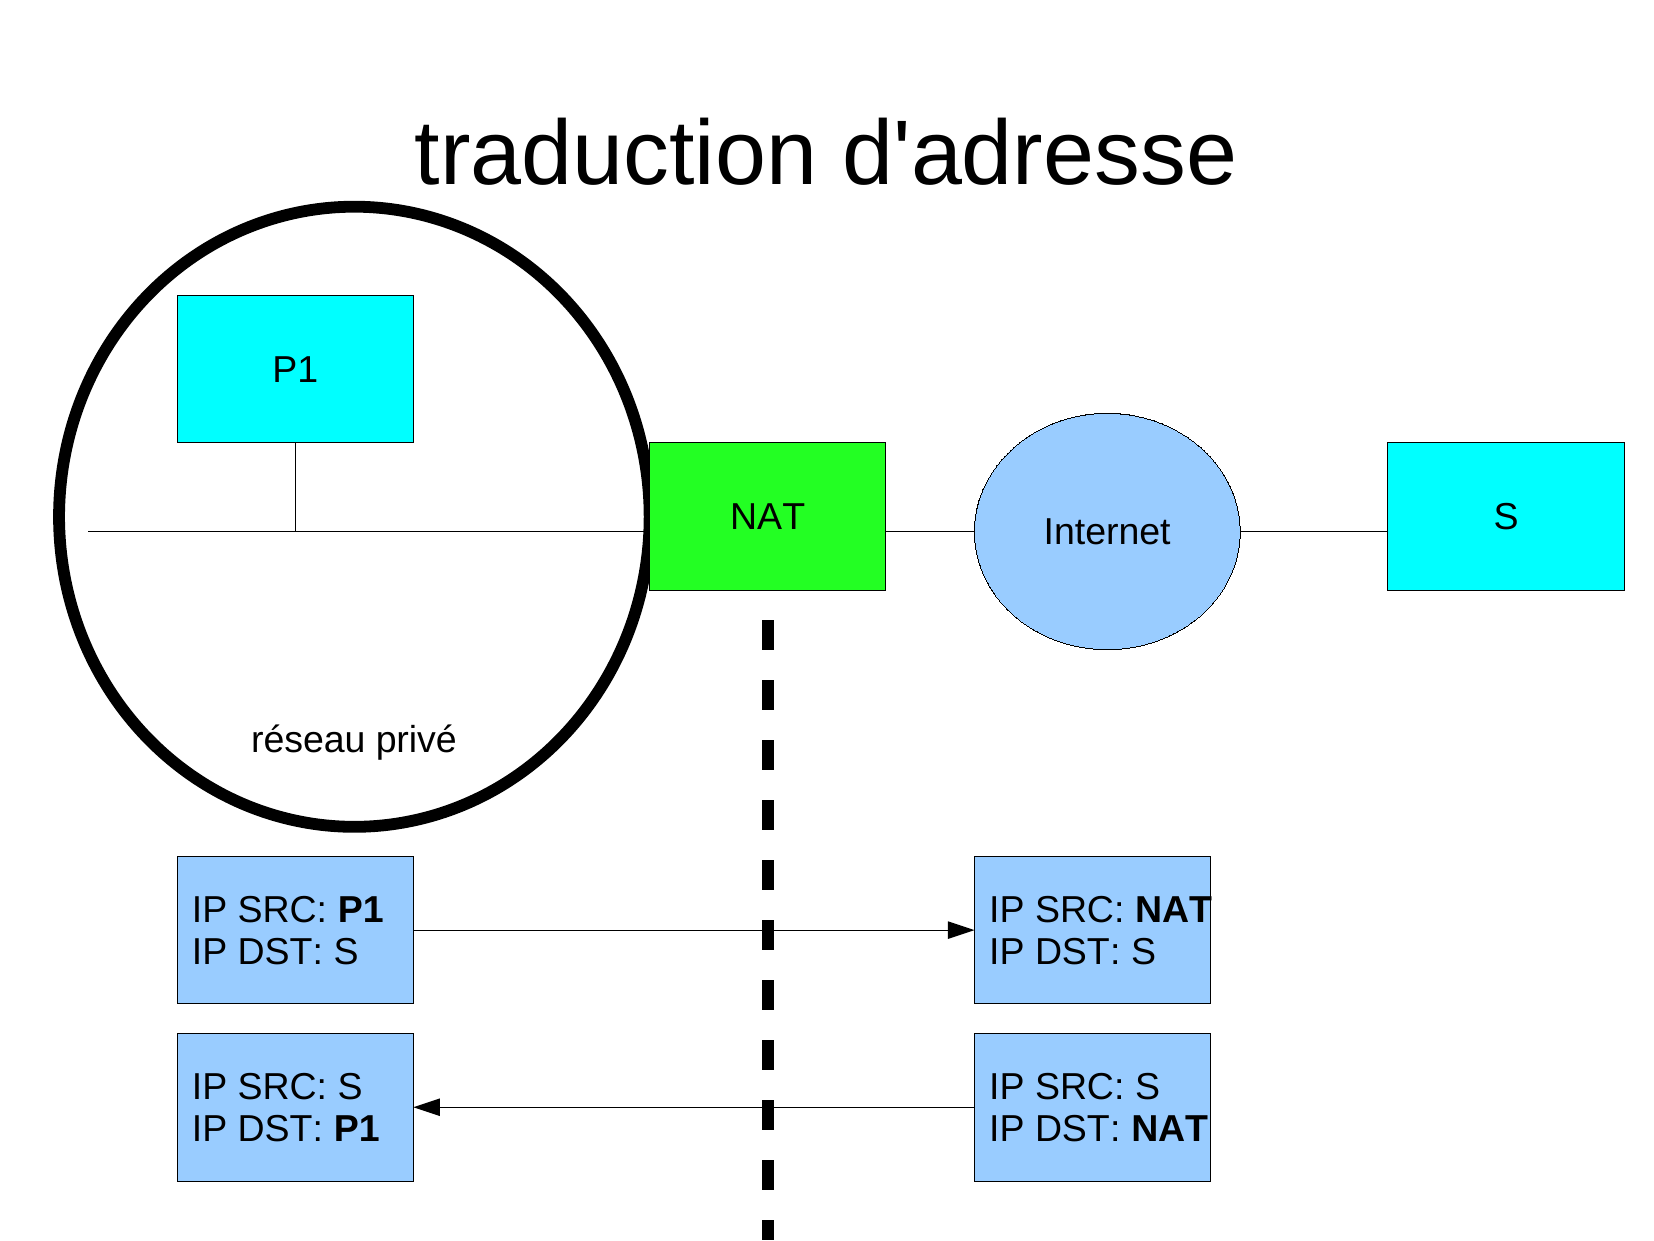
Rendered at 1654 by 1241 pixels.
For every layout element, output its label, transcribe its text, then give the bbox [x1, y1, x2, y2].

text_box IP SRC: S IP DST: P1 [177, 1033, 414, 1182]
text_box IP SRC: P1 IP DST: S [177, 856, 414, 1004]
text_box NAT [649, 442, 886, 591]
text_box IP SRC: S IP DST: NAT [974, 1033, 1211, 1182]
title traduction d'adresse [82, 49, 1571, 257]
text_box Internet [974, 413, 1241, 650]
text_box réseau privé [236, 710, 472, 773]
text_box IP SRC: NAT IP DST: S [974, 856, 1211, 1004]
text_box S [1387, 442, 1625, 591]
text_box P1 [177, 295, 414, 443]
